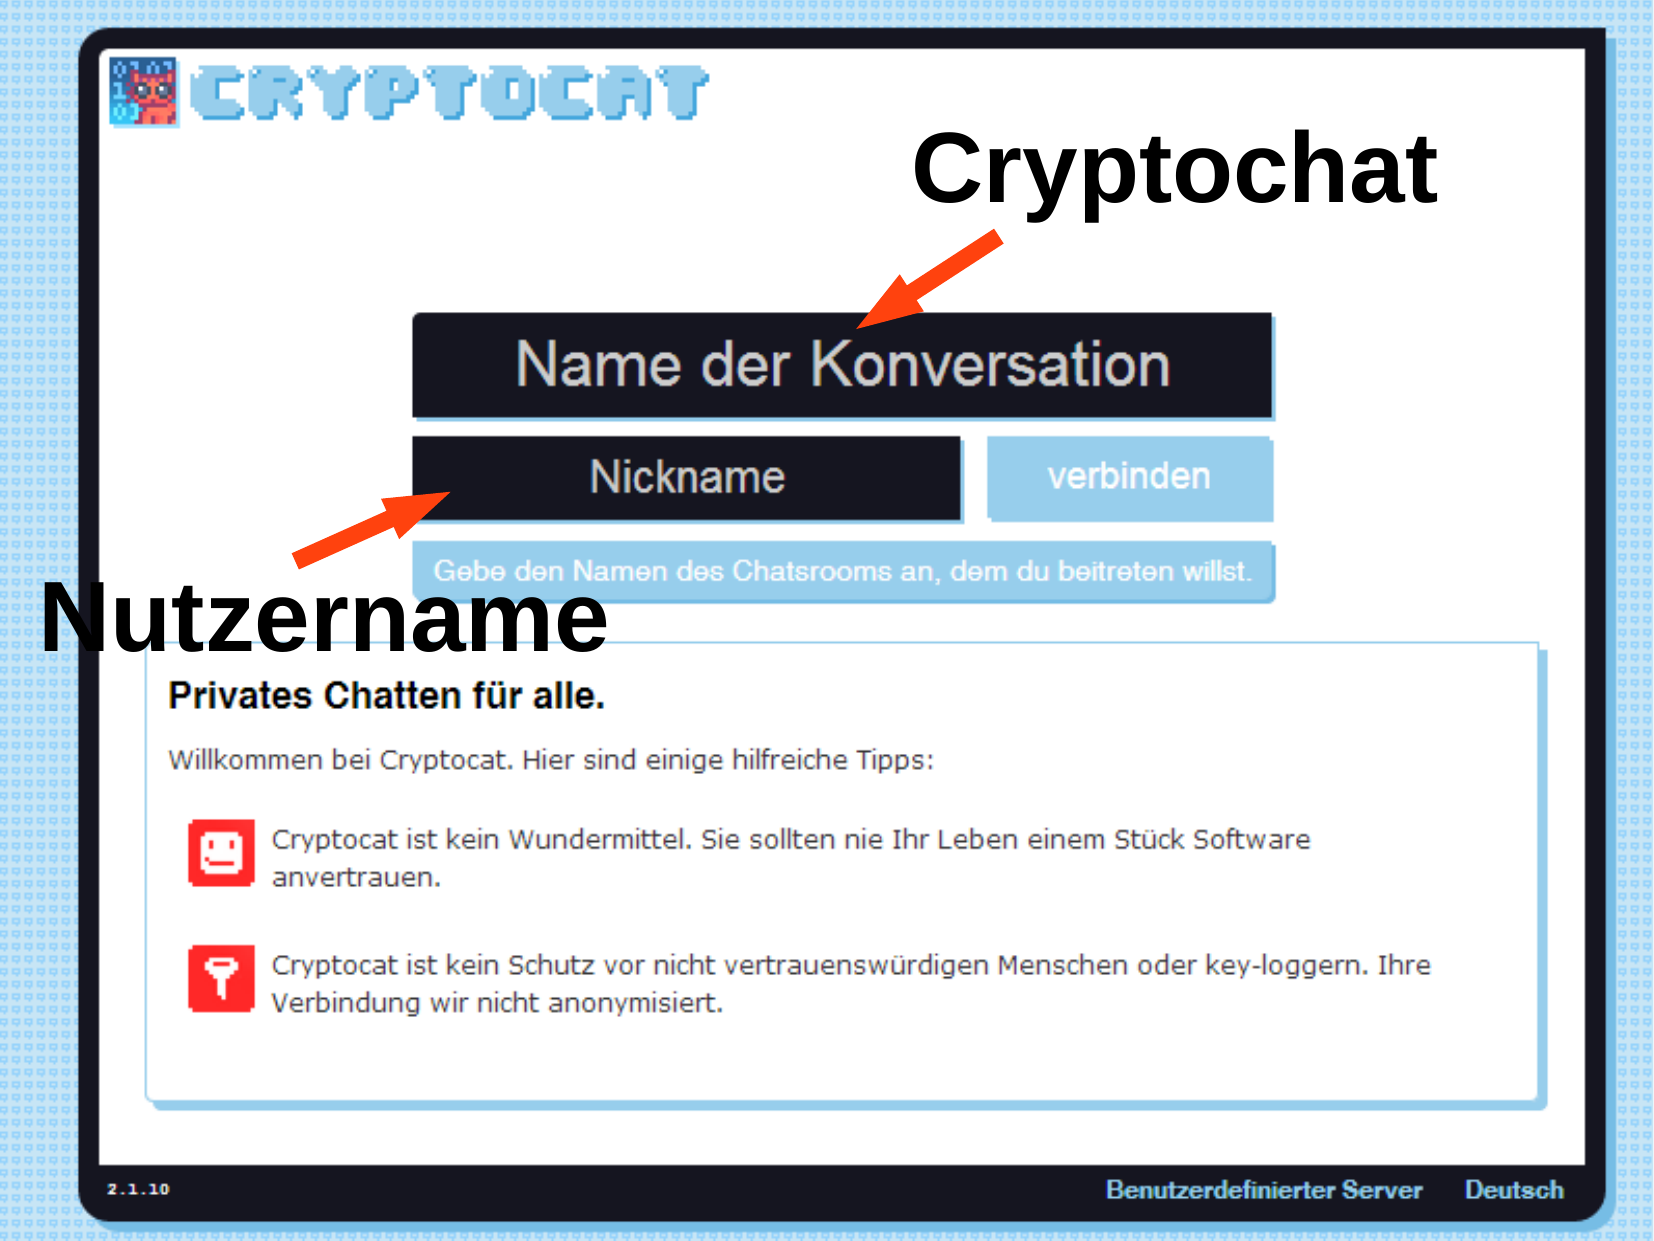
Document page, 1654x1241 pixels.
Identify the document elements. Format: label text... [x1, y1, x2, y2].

subtitle Cryptochat [885, 0, 1465, 224]
text_box Nutzername [35, 561, 615, 674]
picture [0, 0, 1654, 1241]
